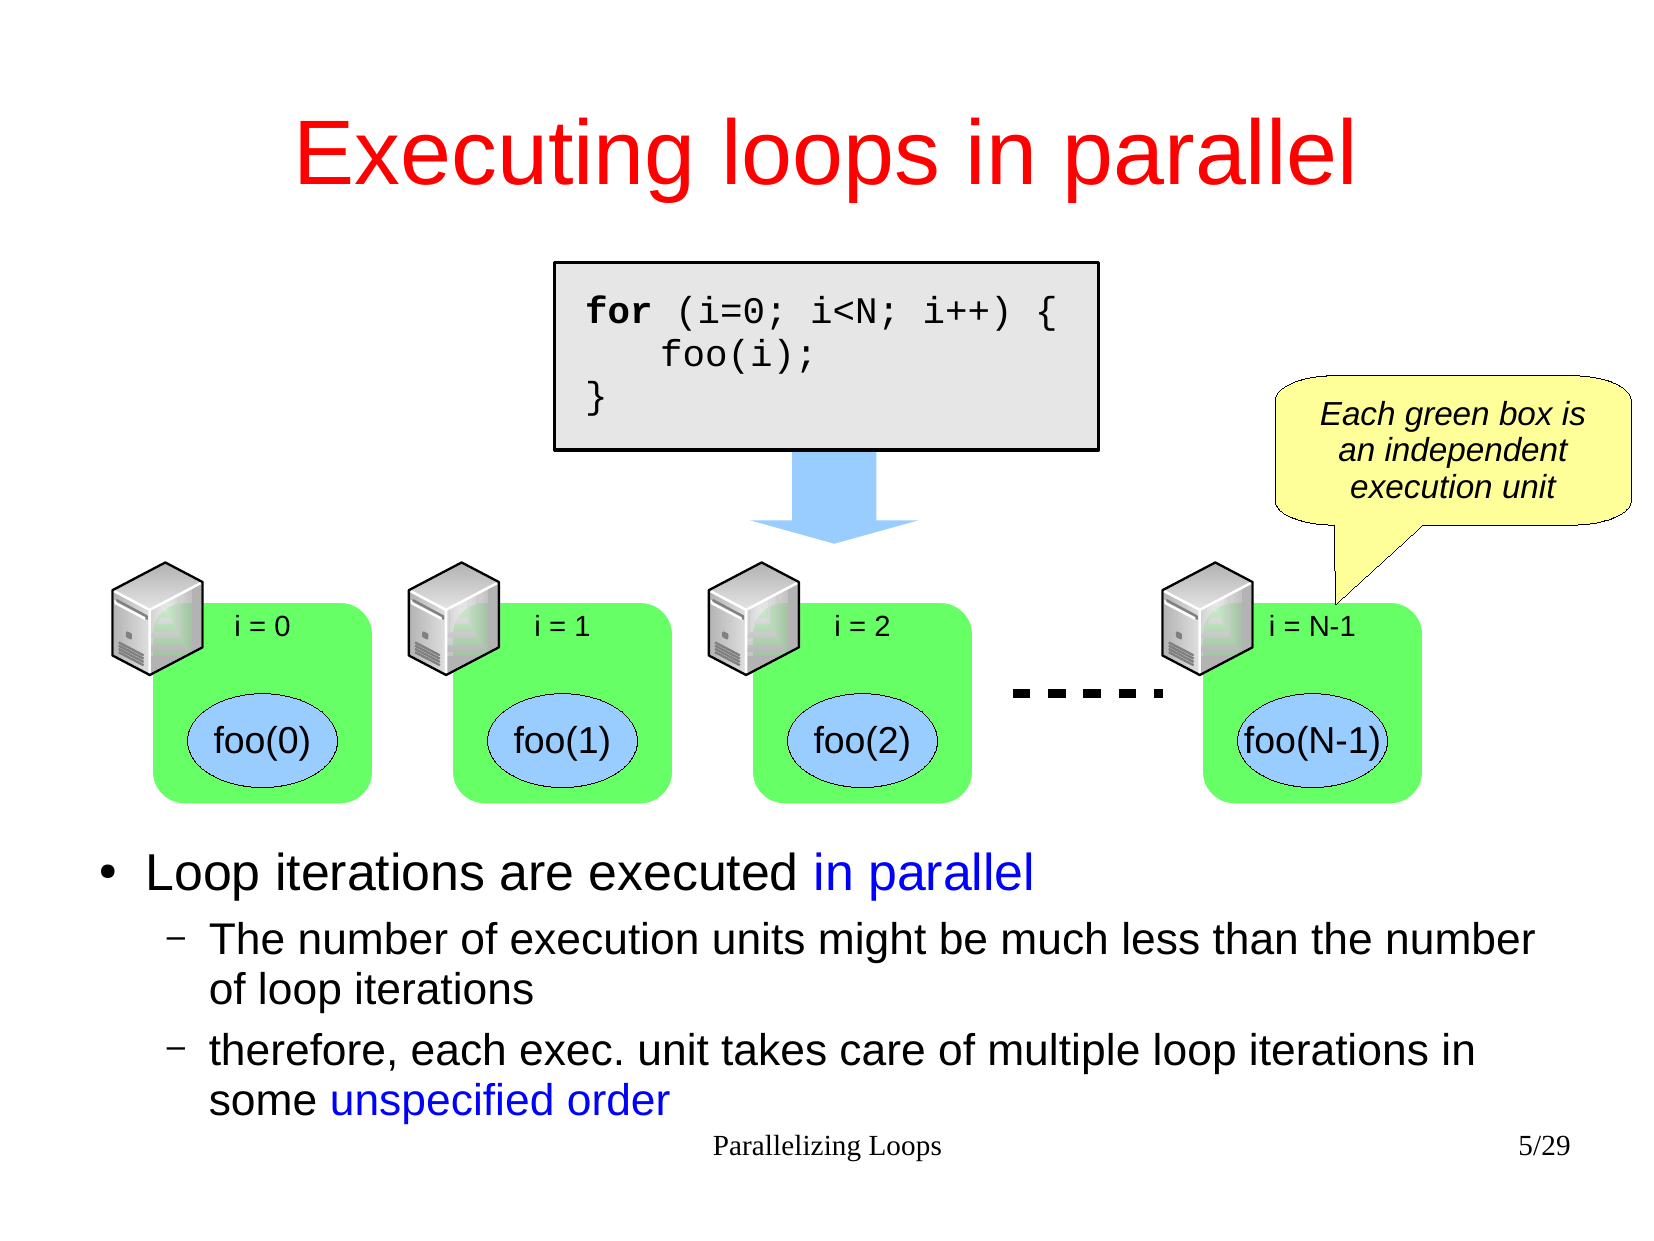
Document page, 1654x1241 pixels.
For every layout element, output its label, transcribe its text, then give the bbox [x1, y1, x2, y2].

text_box [711, 565, 797, 673]
text_box i = 0 [150, 600, 376, 807]
text_box for (i=0; i<N; i++) { foo(i); } [554, 262, 1099, 451]
text_box i = 2 [750, 600, 976, 807]
text_box foo(N-1) [1237, 693, 1388, 788]
text_box i = 1 [450, 600, 676, 807]
text_box foo(0) [187, 693, 338, 788]
text_box [114, 565, 201, 673]
text_box [749, 452, 919, 544]
text_box [1164, 565, 1251, 673]
text_box Each green box is an independent execution unit [1275, 375, 1632, 605]
list Loop iterations are executed in parallel The number of execution units might be much less than the number of loop iterations therefore, each exec. unit takes care of multiple loop iterations in some unspecified order [82, 843, 1571, 1126]
text_box foo(2) [787, 693, 938, 788]
text_box i = N-1 [1200, 600, 1426, 807]
title Executing loops in parallel [82, 49, 1571, 257]
text_box foo(1) [487, 693, 638, 788]
text_box [411, 565, 497, 673]
